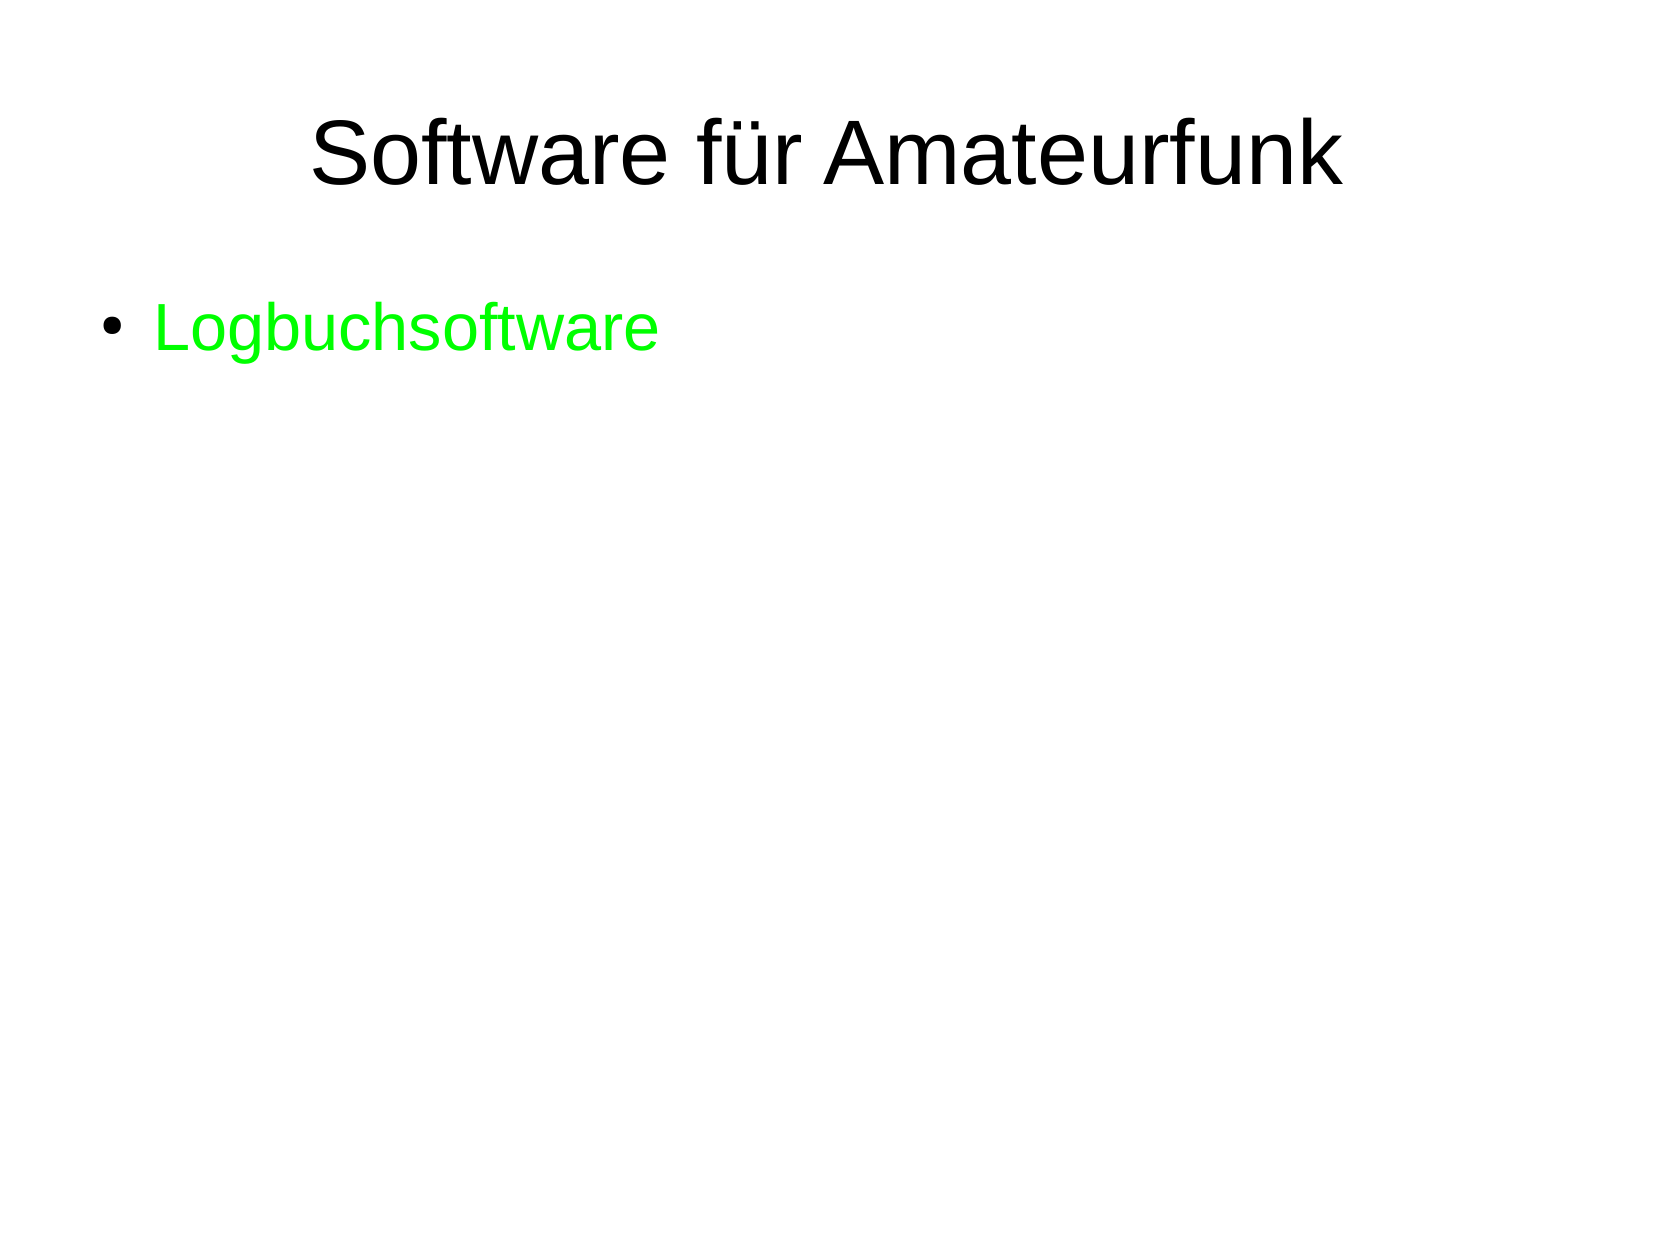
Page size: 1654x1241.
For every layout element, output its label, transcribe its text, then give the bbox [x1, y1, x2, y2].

title Software für Amateurfunk [82, 49, 1571, 257]
list Logbuchsoftware [82, 290, 1571, 1010]
